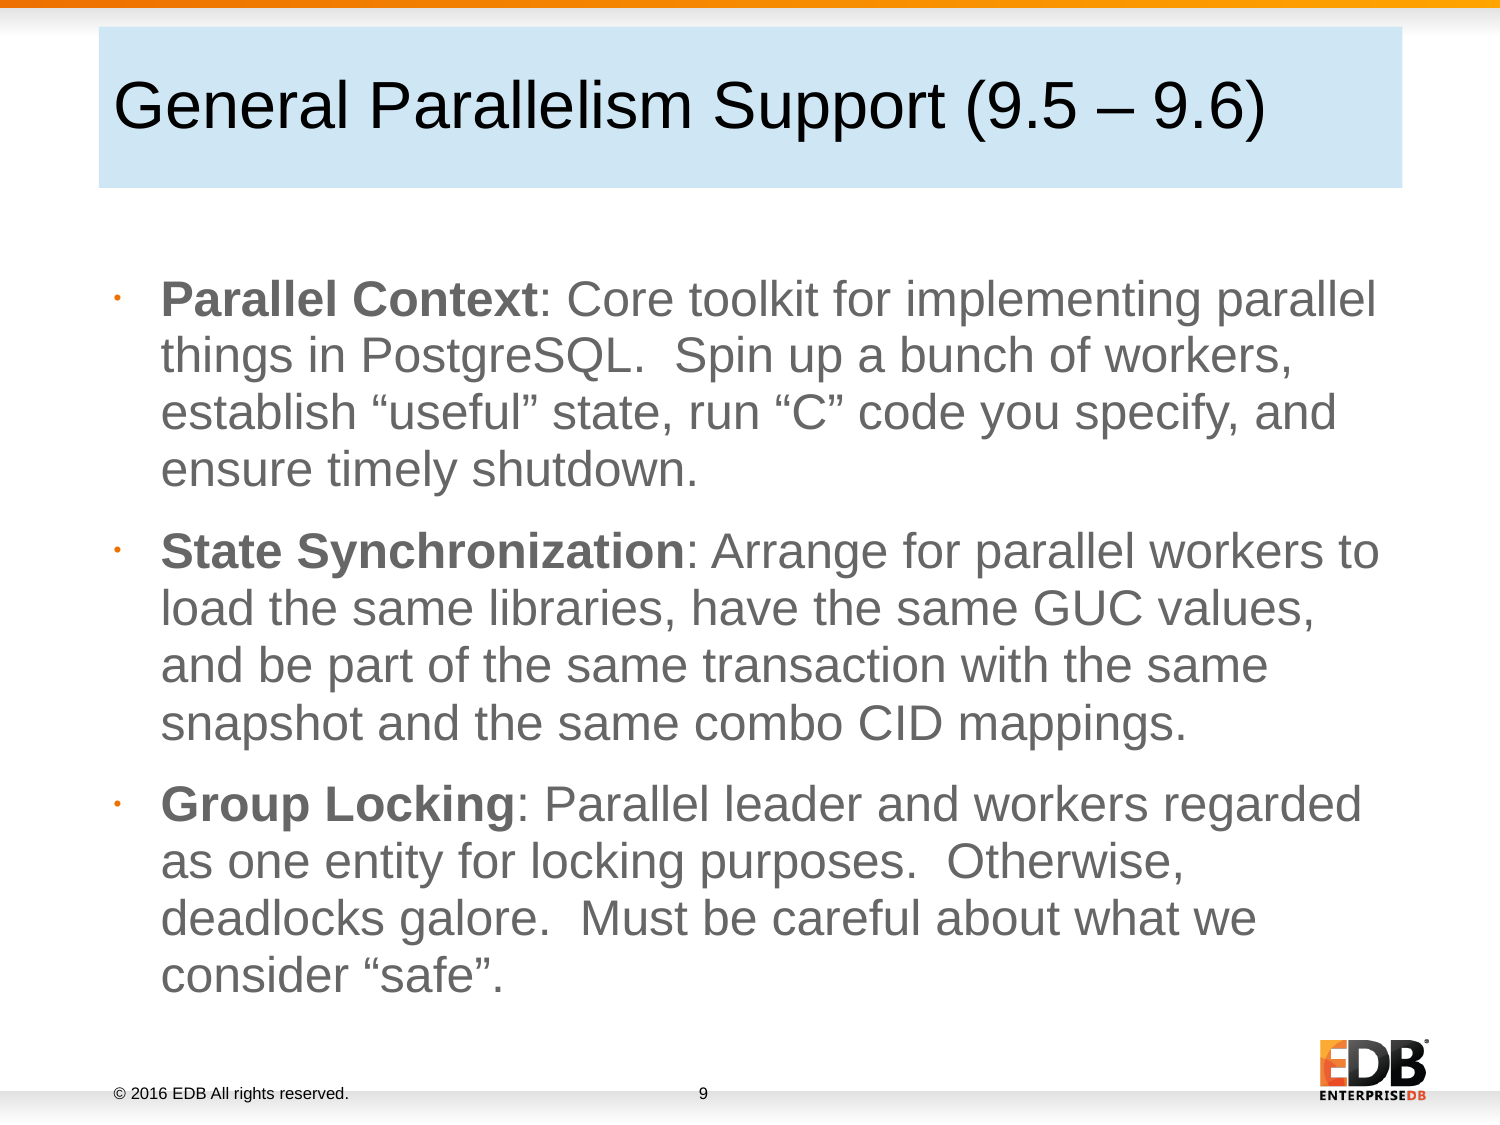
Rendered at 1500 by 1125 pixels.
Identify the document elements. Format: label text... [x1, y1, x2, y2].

picture [1318, 1036, 1430, 1101]
title General Parallelism Support (9.5 – 9.6) [98, 26, 1403, 188]
list Parallel Context: Core toolkit for implementing parallel things in PostgreSQL. Spin up a bunch of workers, establish “useful” state, run “C” code you specify, and ensure timely shutdown. State Synchronization: Arrange for parallel workers to load the same libraries, have the same GUC values, and be part of the same transaction with the same snapshot and the same combo CID mappings. Group Locking: Parallel leader and workers regarded as one entity for locking purposes. Otherwise, deadlocks galore. Must be careful about what we consider “safe”. [98, 263, 1403, 984]
